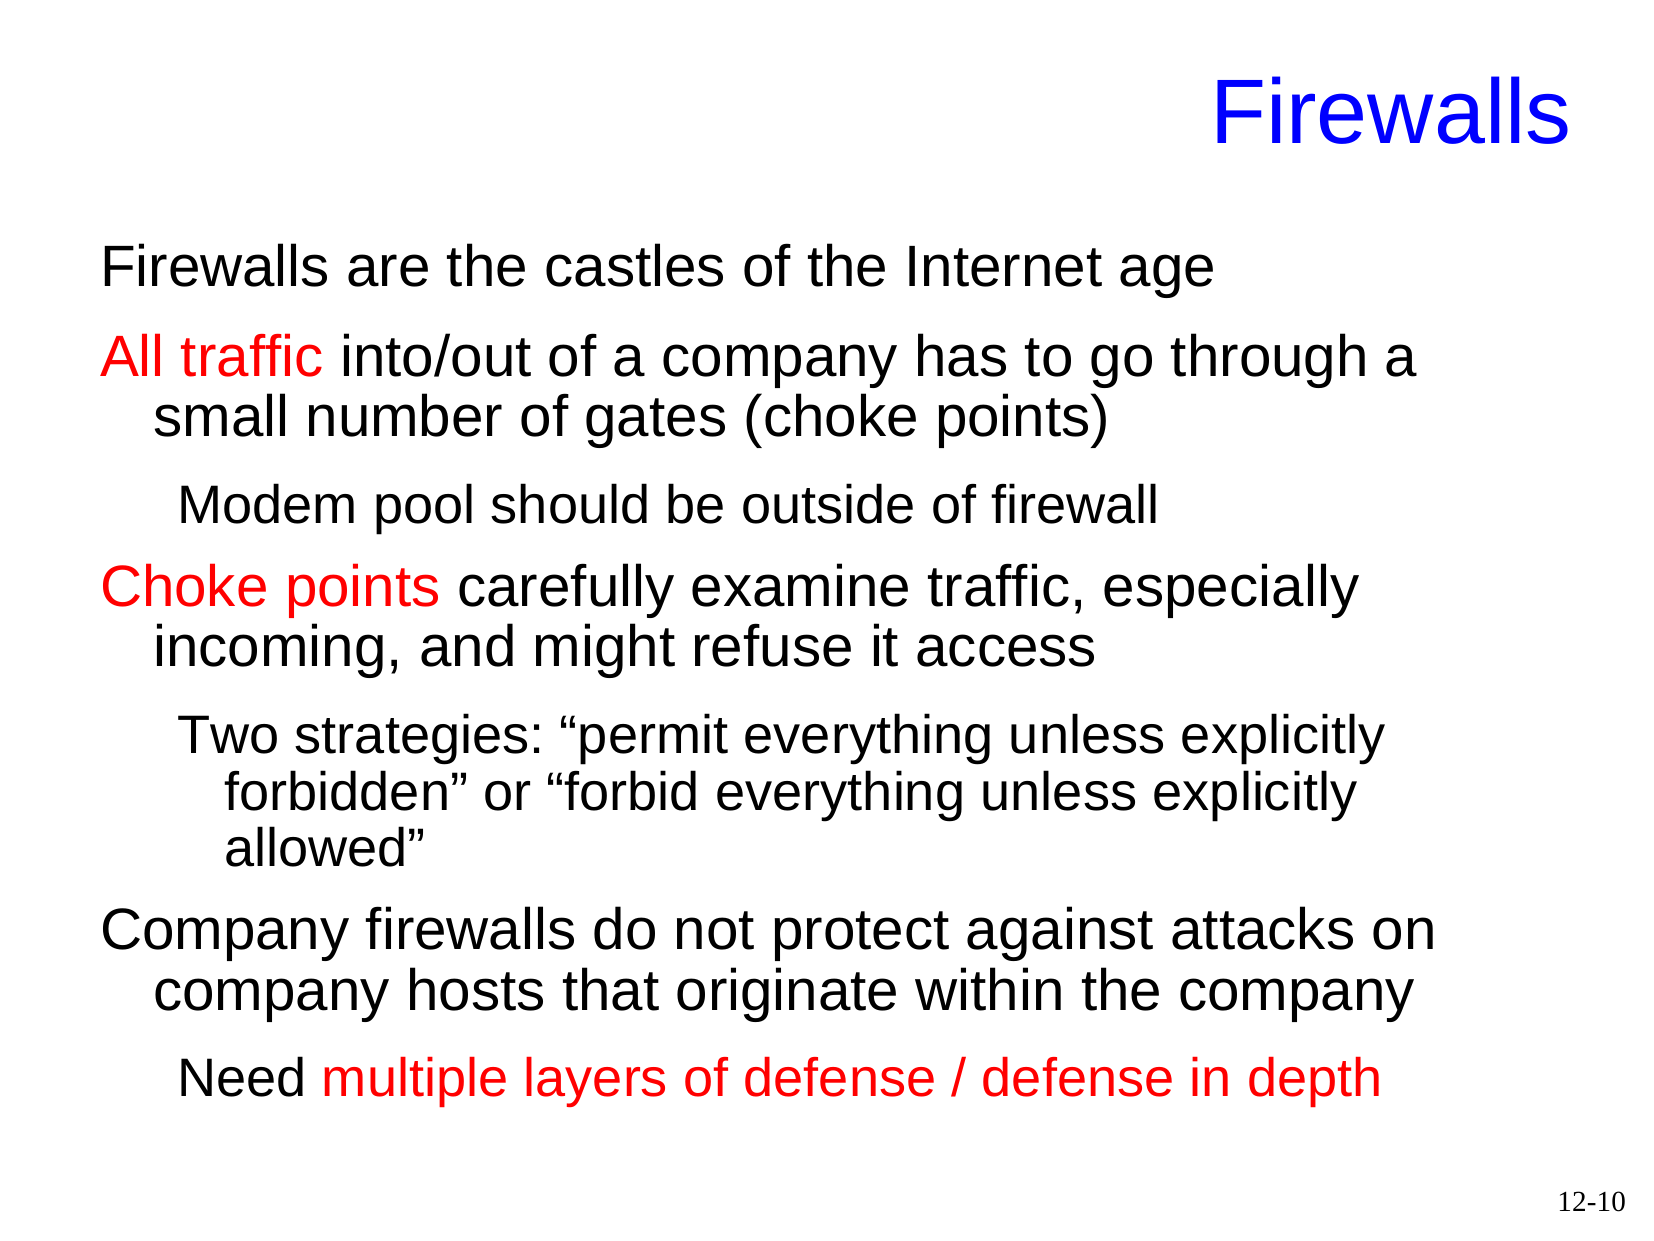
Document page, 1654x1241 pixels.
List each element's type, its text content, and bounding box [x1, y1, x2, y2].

list Firewalls are the castles of the Internet age All traffic into/out of a company has to go through a small number of gates (choke points) Modem pool should be outside of firewall Choke points carefully examine traffic, especially incoming, and might refuse it access Two strategies: “permit everything unless explicitly forbidden” or “forbid everything unless explicitly allowed” Company firewalls do not protect against attacks on company hosts that originate within the company Need multiple layers of defense / defense in depth [82, 237, 1571, 1170]
title Firewalls [84, 11, 1573, 218]
